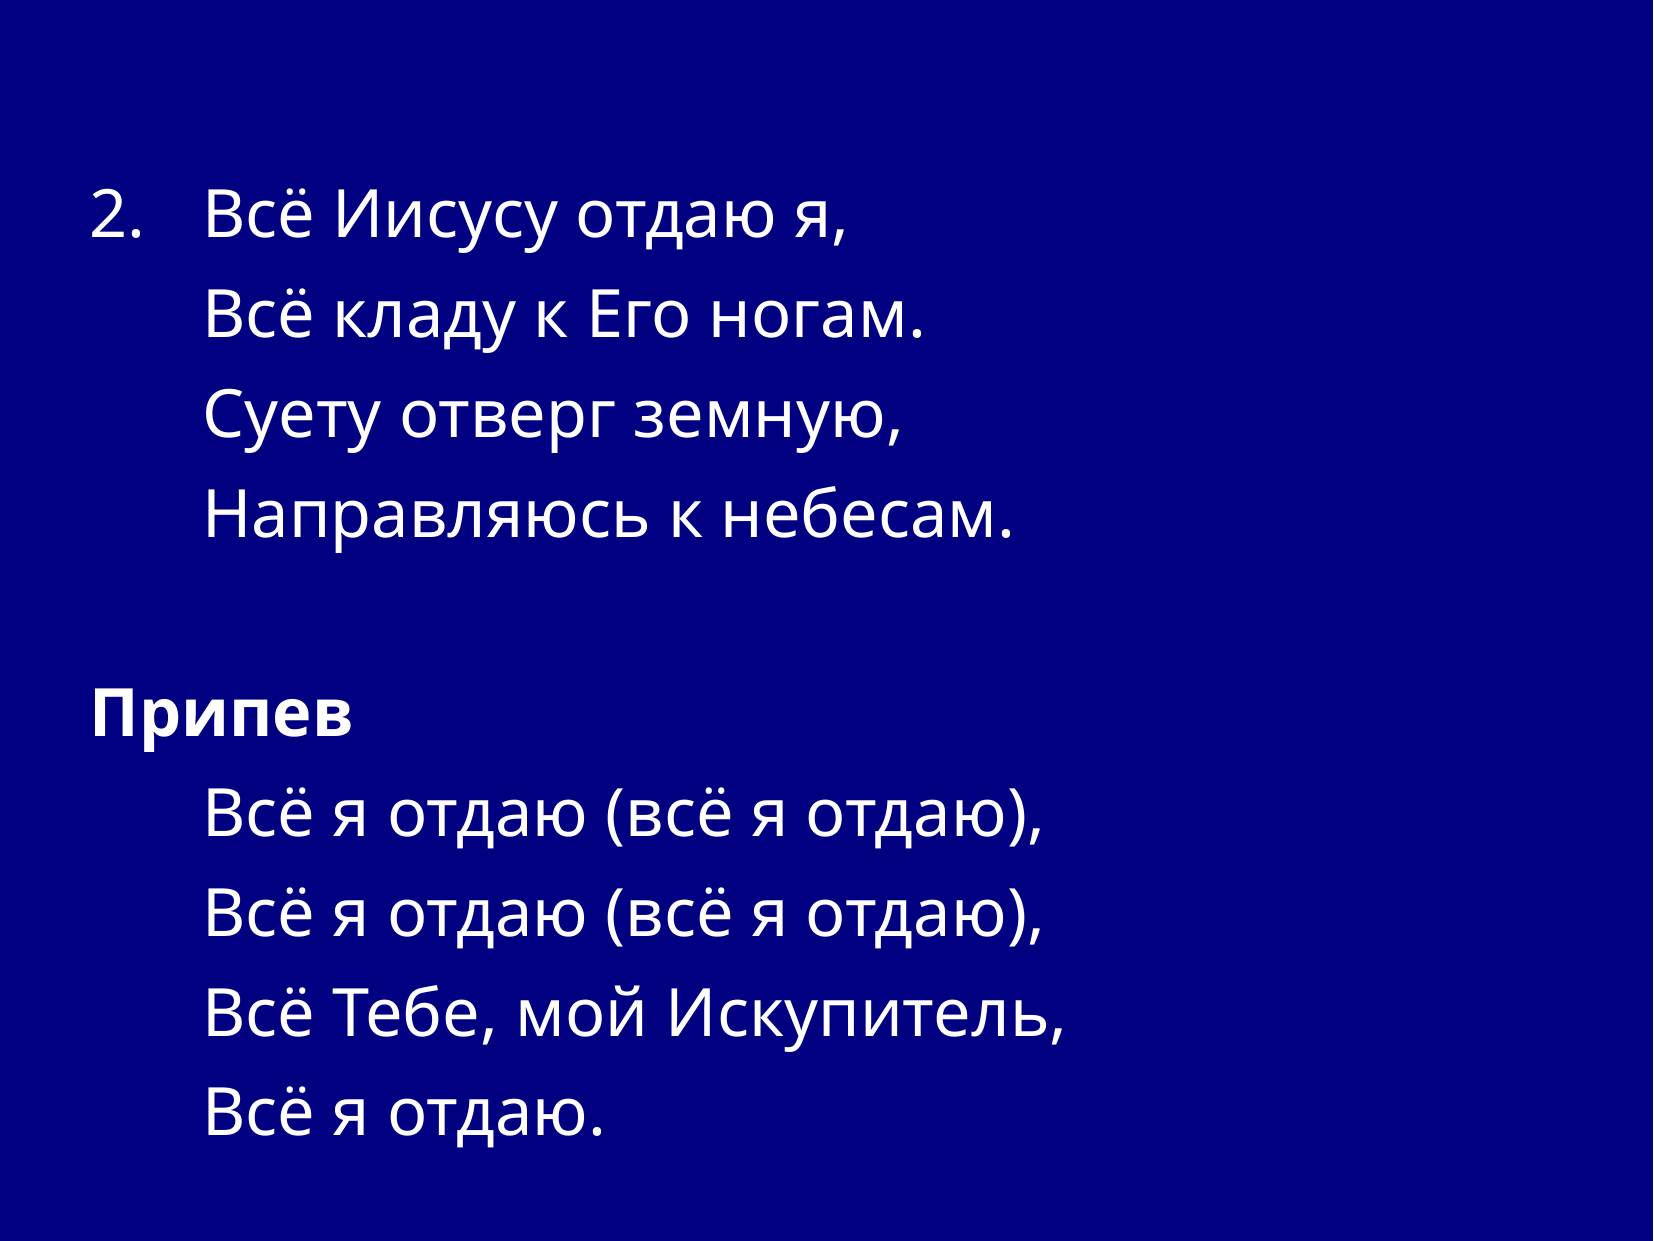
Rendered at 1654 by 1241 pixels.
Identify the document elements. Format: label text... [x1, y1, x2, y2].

text_box 2. Всё Иисусу отдаю я, Всё кладу к Его ногам. Суету отверг земную, Направляюсь к небесам. Припев Всё я отдаю (всё я отдаю), Всё я отдаю (всё я отдаю), Всё Тебе, мой Искупитель, Всё я отдаю. [75, 150, 1576, 1163]
